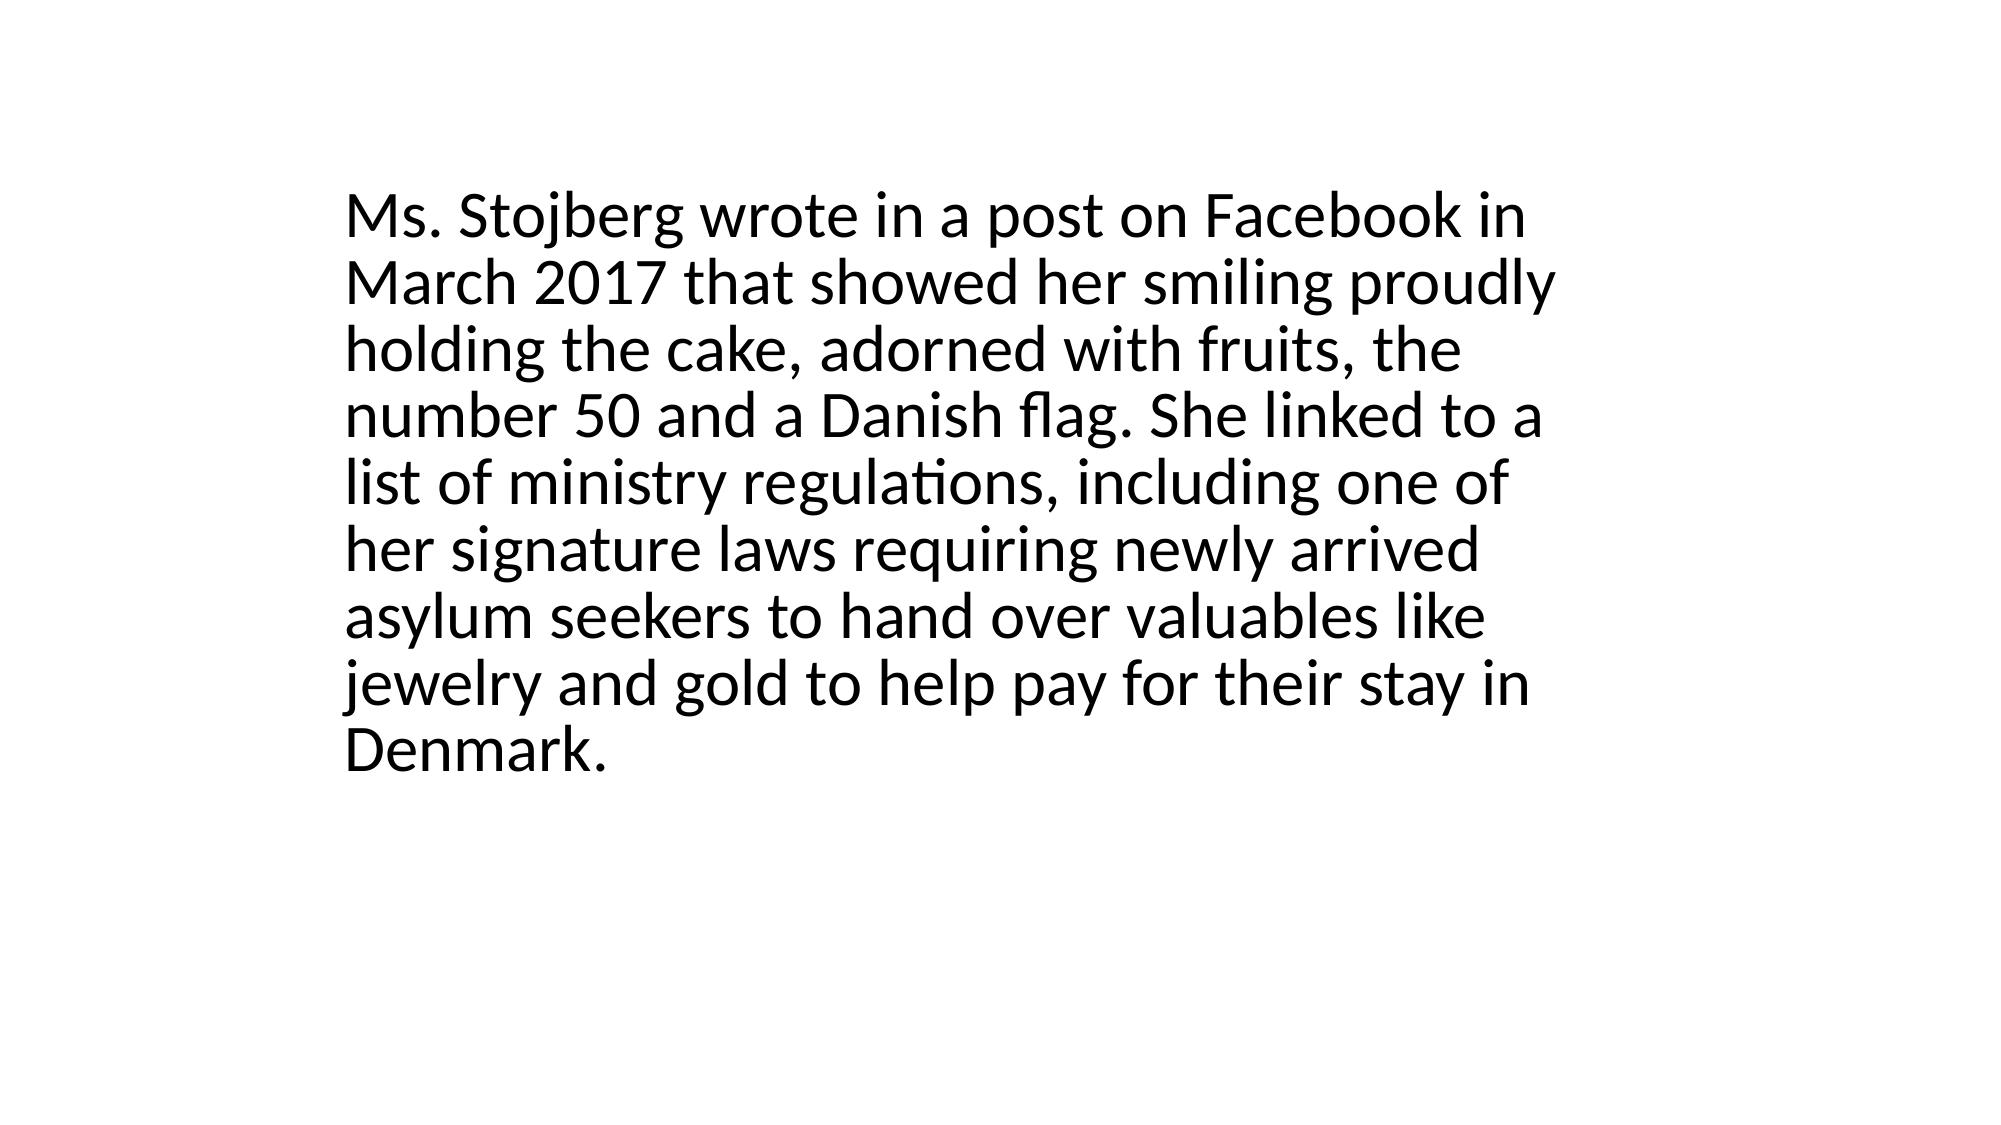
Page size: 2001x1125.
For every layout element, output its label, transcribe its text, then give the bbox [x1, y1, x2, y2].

text_box Ms. Stojberg wrote in a post on Facebook in March 2017 that showed her smiling proudly holding the cake, adorned with fruits, the number 50 and a Danish flag. She linked to a list of ministry regulations, including one of her signature laws requiring newly arrived asylum seekers to hand over valuables like jewelry and gold to help pay for their stay in Denmark. [329, 180, 1595, 797]
